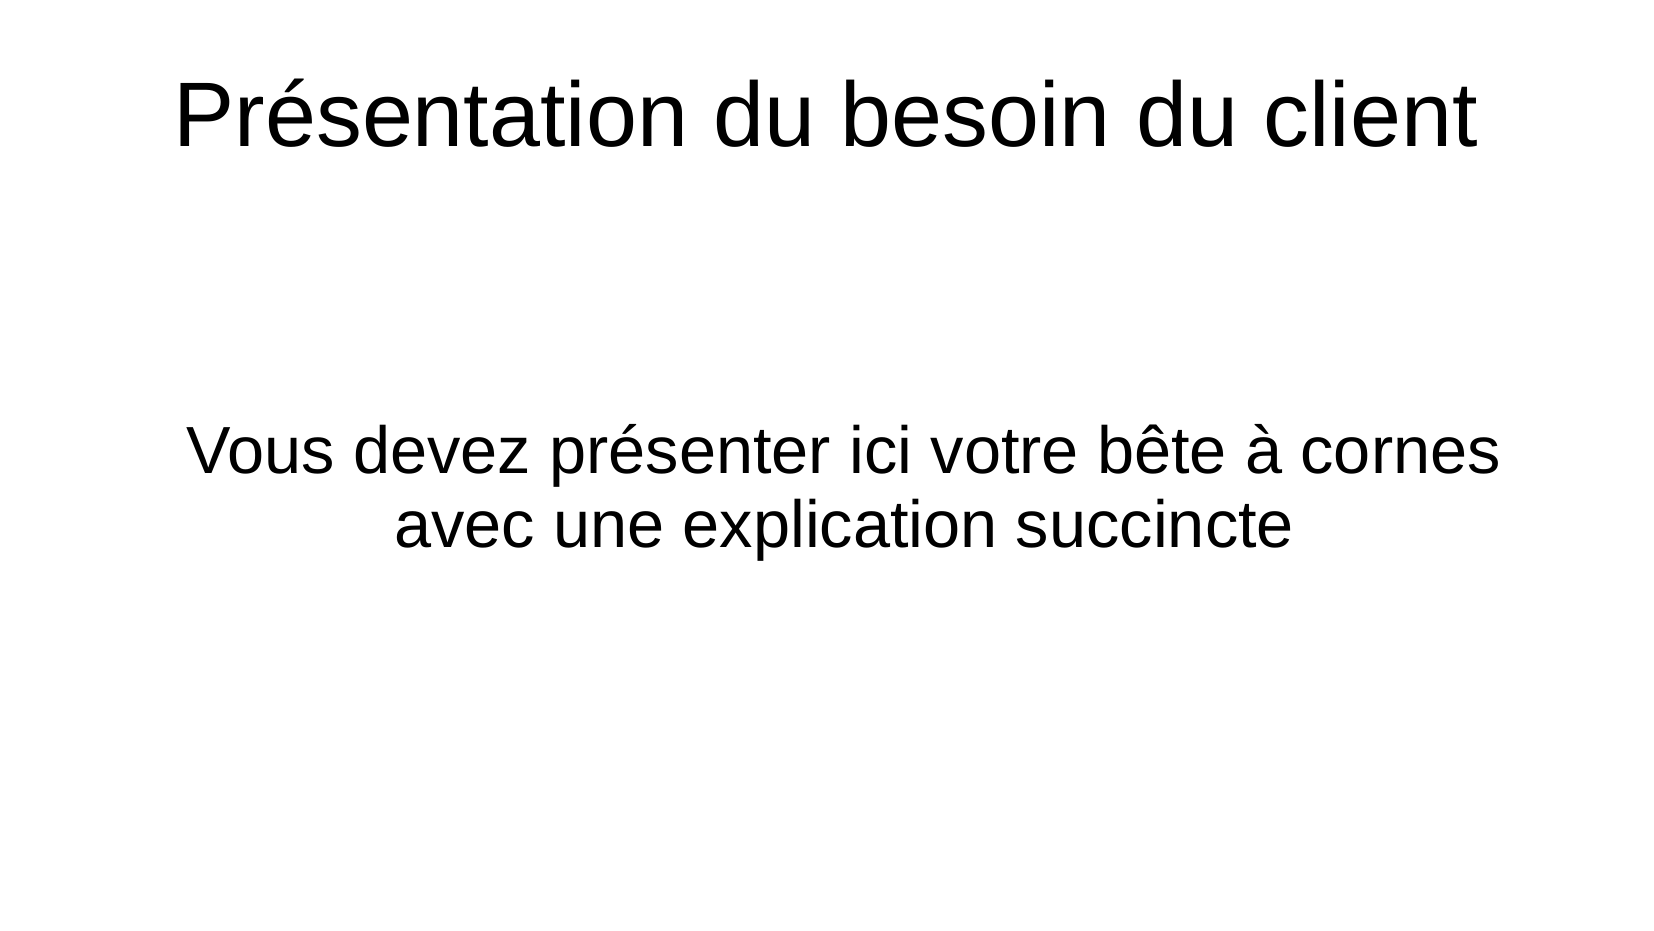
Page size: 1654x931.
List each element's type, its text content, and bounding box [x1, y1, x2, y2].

title Présentation du besoin du client [82, 37, 1571, 193]
list Vous devez présenter ici votre bête à cornes avec une explication succincte [82, 217, 1571, 758]
